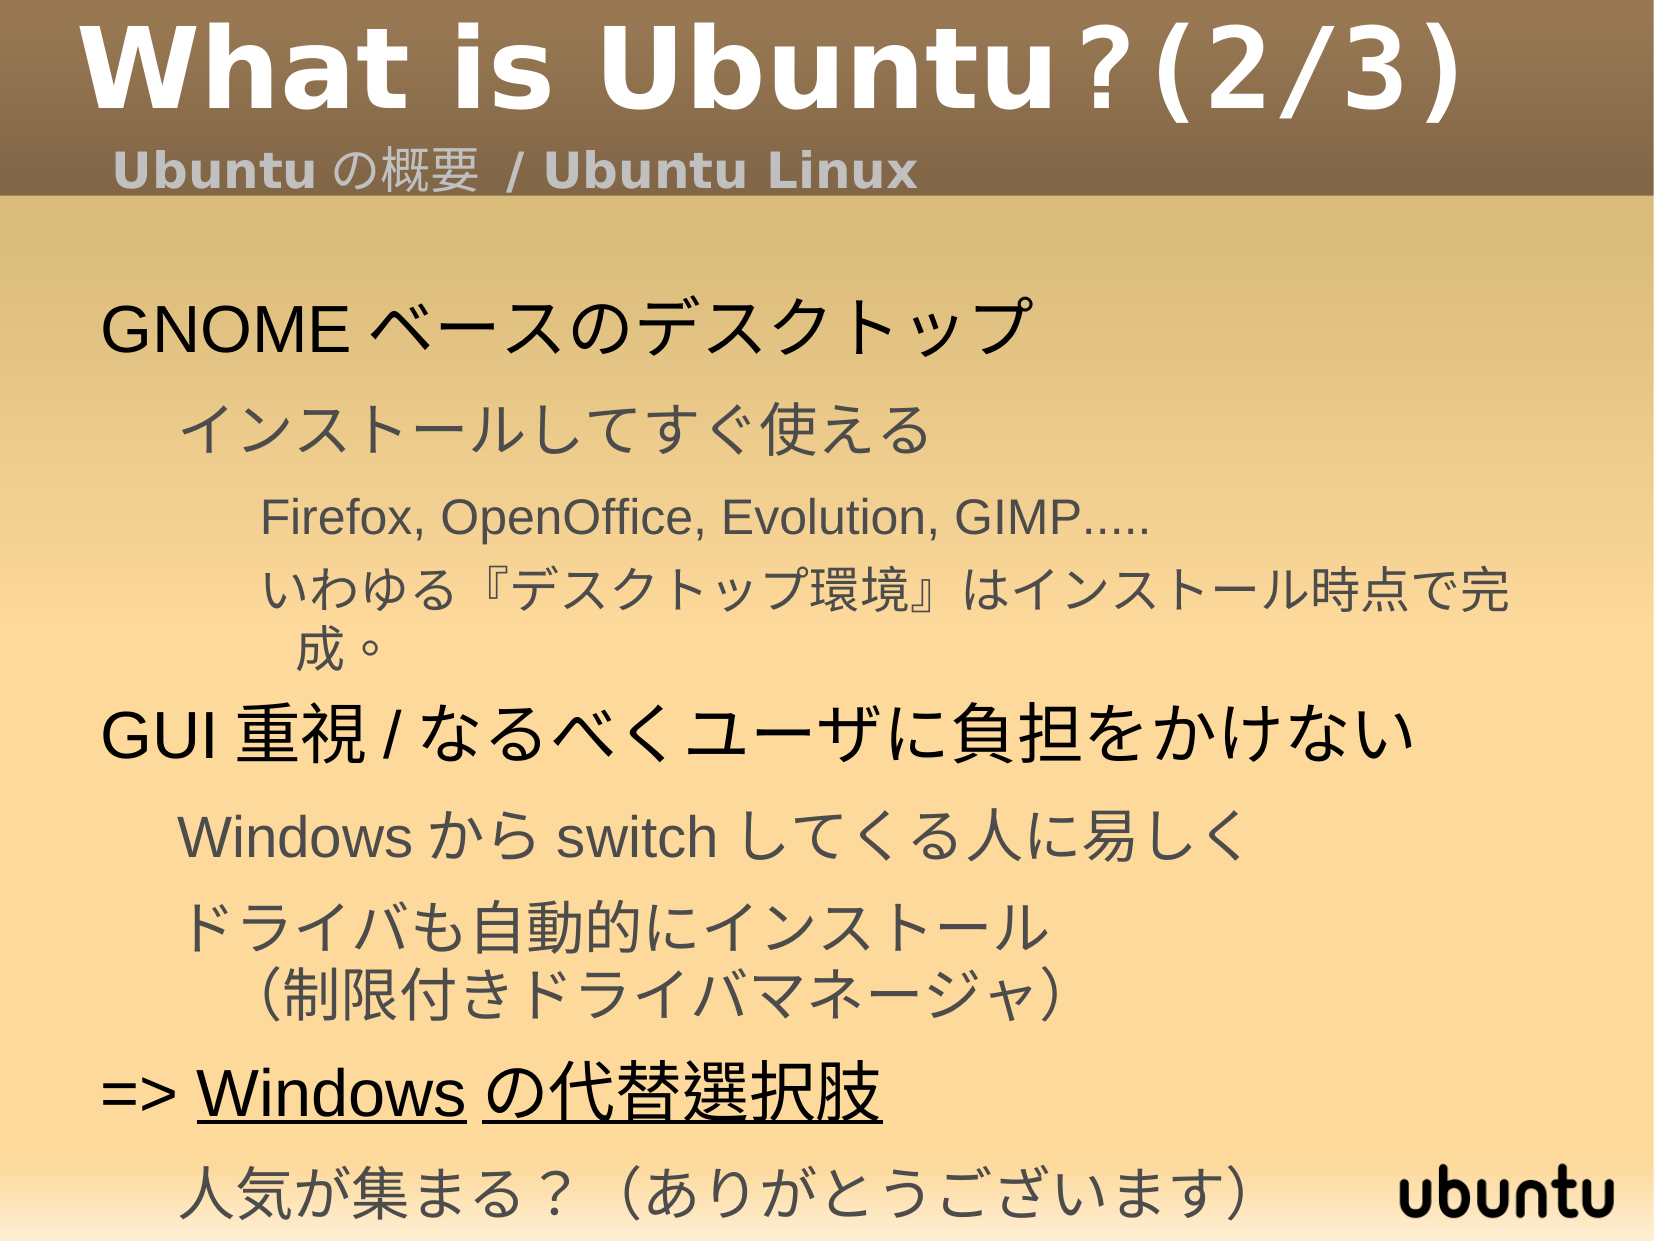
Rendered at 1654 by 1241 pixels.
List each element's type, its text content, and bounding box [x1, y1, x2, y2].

list GNOMEベースのデスクトップ インストールしてすぐ使える Firefox, OpenOffice, Evolution, GIMP..... いわゆる『デスクトップ環境』はインストール時点で完成。 GUI重視/なるべくユーザに負担をかけない Windowsからswitchしてくる人に易しく ドライバも自動的にインストール （制限付きドライバマネージャ） => Windowsの代替選択肢 人気が集まる？（ありがとうございます） [82, 290, 1571, 1172]
title What is Ubuntu ?(2/3) Ubuntuの概要 / Ubuntu Linux [76, 7, 1566, 200]
picture [0, 0, 1654, 1241]
